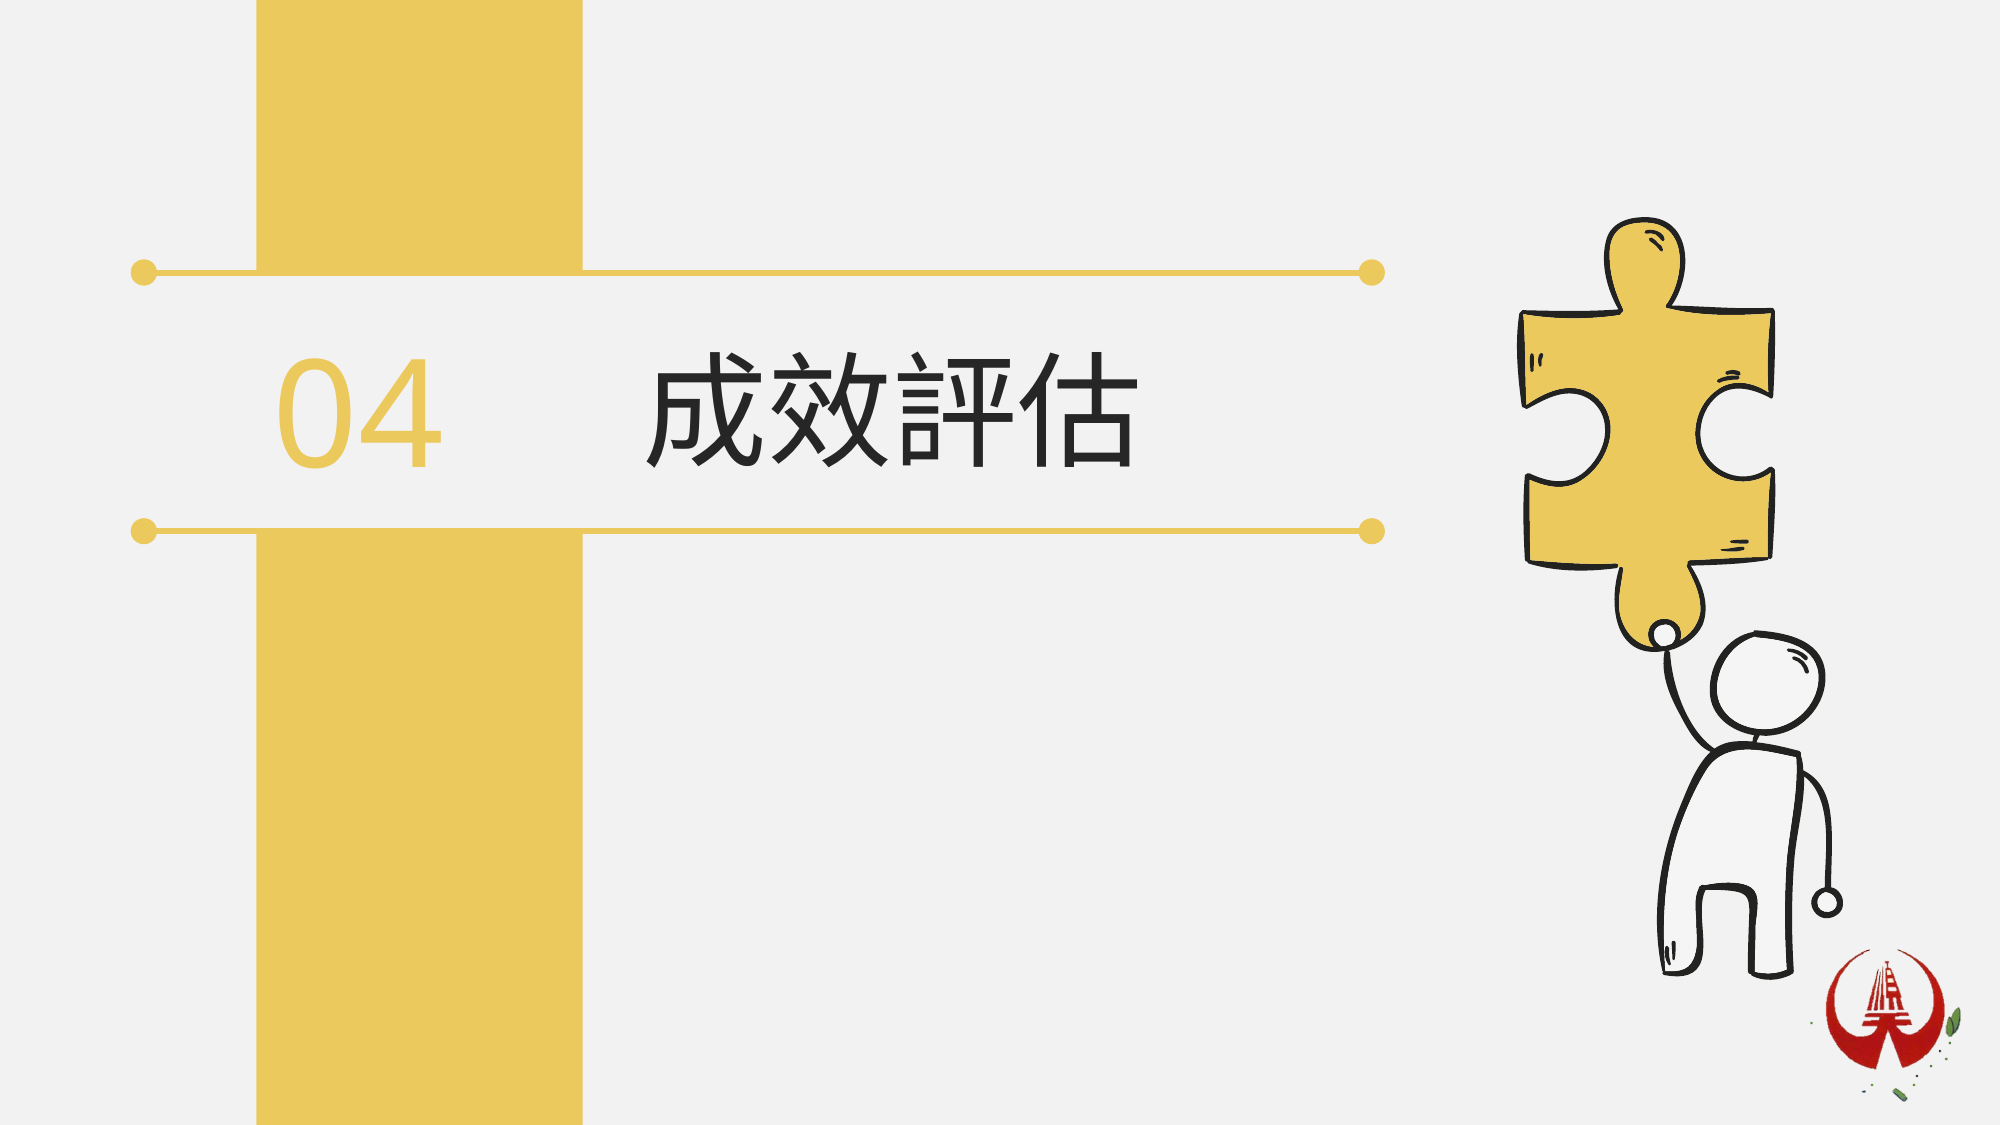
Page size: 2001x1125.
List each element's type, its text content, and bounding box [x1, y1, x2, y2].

text_box [130, 518, 158, 545]
text_box [1358, 259, 1385, 286]
text_box 04 [258, 309, 460, 506]
text_box [130, 259, 158, 286]
text_box [1358, 518, 1385, 545]
text_box 成效評估 [627, 325, 1158, 491]
text_box [256, 529, 583, 1125]
picture [1516, 216, 1967, 1109]
text_box [256, 0, 583, 271]
